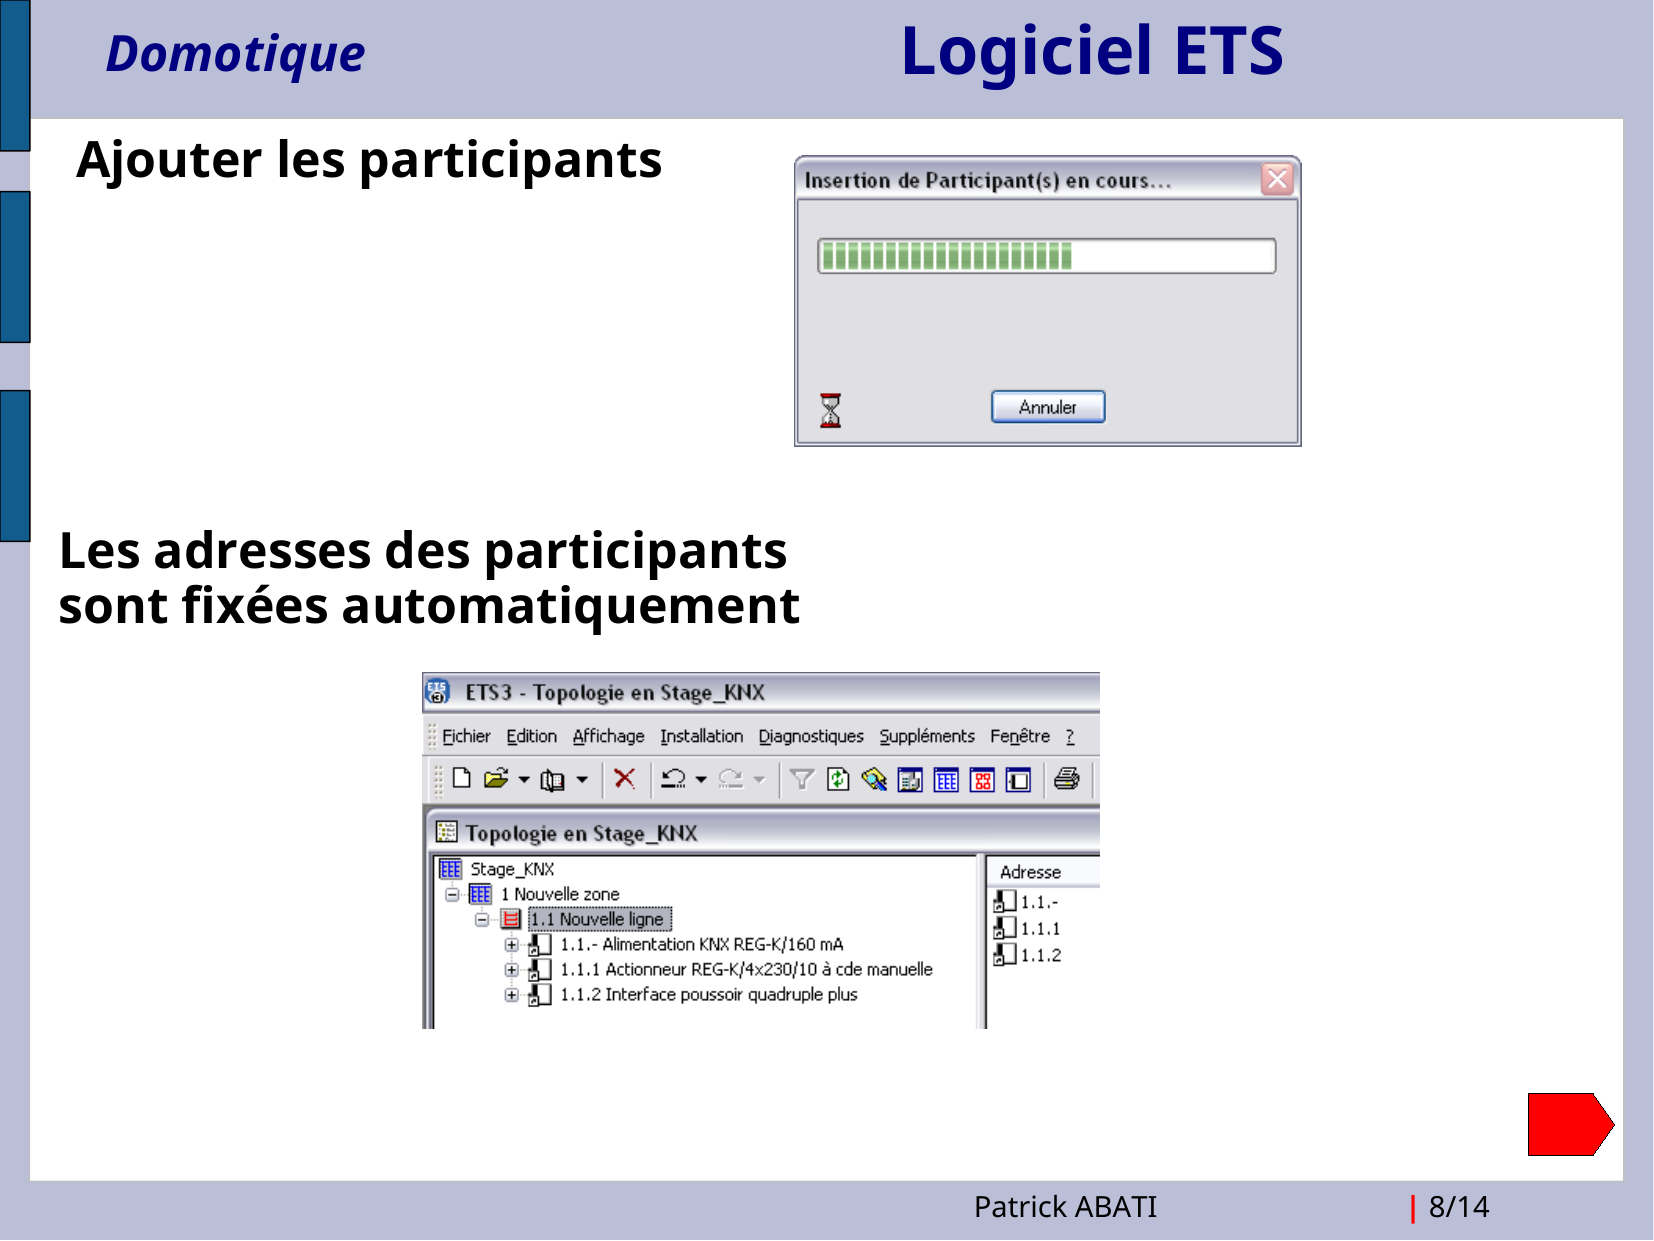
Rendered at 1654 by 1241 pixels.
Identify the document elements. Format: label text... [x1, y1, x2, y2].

text_box Ajouter les participants [61, 125, 1621, 196]
text_box Les adresses des participants sont fixées automatiquement [43, 516, 1603, 643]
picture [794, 155, 1302, 447]
text_box [1528, 1093, 1615, 1156]
picture [422, 672, 1100, 1029]
